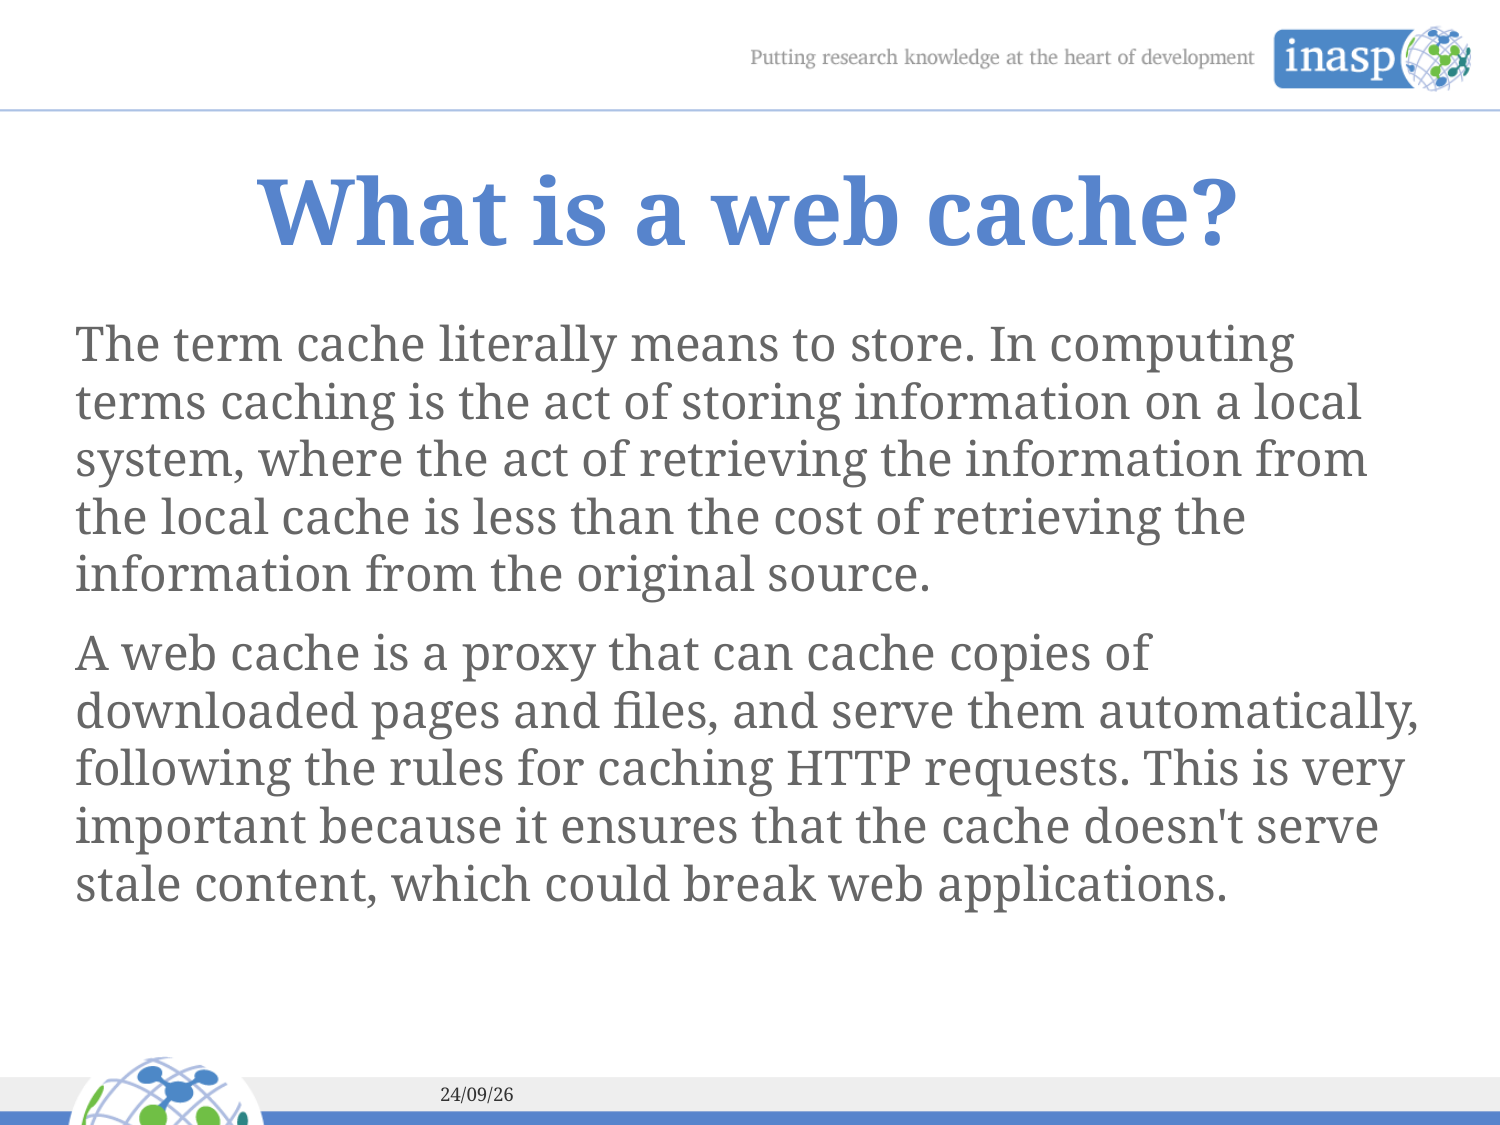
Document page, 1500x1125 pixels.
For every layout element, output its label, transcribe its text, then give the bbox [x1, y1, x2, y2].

title What is a web cache? [75, 129, 1426, 313]
picture [0, 0, 1500, 1125]
list The term cache literally means to store. In computing terms caching is the act of storing information on a local system, where the act of retrieving the information from the local cache is less than the cost of retrieving the information from the original source. A web cache is a proxy that can cache copies of downloaded pages and files, and serve them automatically, following the rules for caching HTTP requests. This is very important because it ensures that the cache doesn't serve stale content, which could break web applications. [75, 313, 1426, 967]
